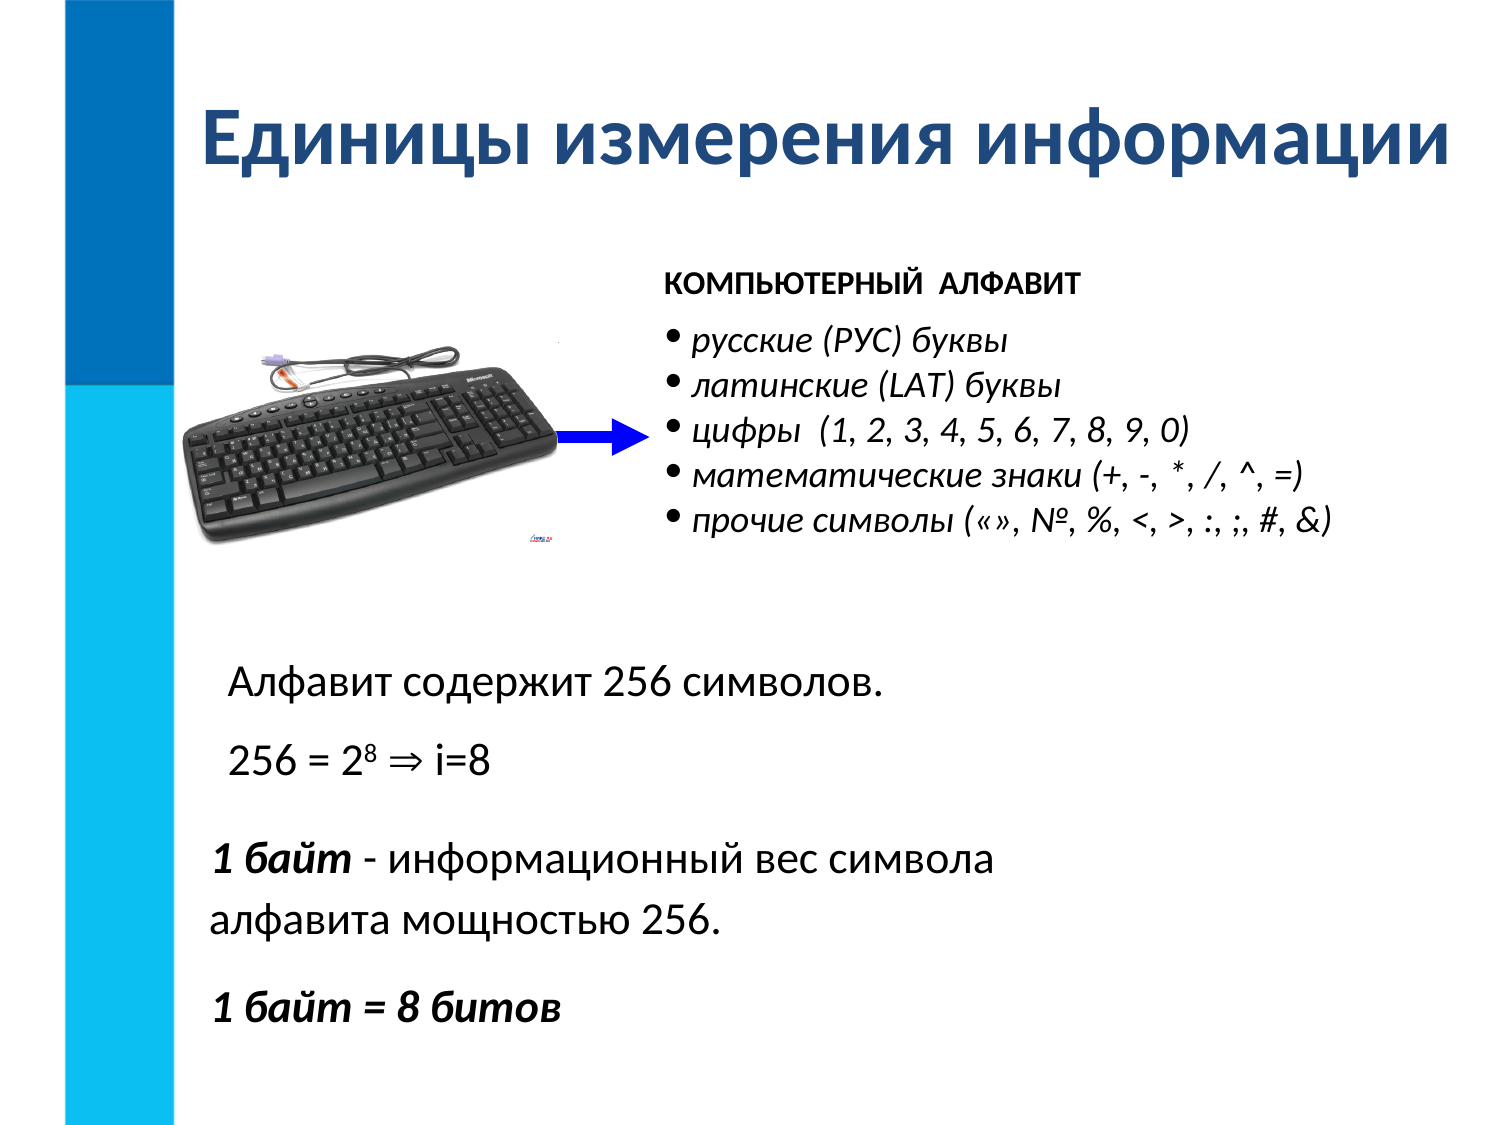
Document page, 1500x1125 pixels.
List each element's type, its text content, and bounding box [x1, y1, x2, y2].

picture [0, 0, 1500, 1125]
text_box Алфавит содержит 256 символов. 256 = 28  i=8 [153, 637, 1430, 793]
text_box 1 байт - информационный вес символа алфавита мощностью 256. [165, 814, 1442, 952]
text_box 1 байт = 8 битов [165, 964, 1442, 1040]
text_box Единицы измерения информации [183, 31, 1471, 232]
text_box КОМПЬЮТЕРНЫЙ АЛФАВИТ русские (РУС) буквы латинские (LAT) буквы цифры (1, 2, 3, 4, 5, 6, 7, 8, 9, 0) математические знаки (+, -, *, /, ^, =) прочие символы («», №, %, <, >, :, ;, #, &) [649, 253, 1459, 548]
